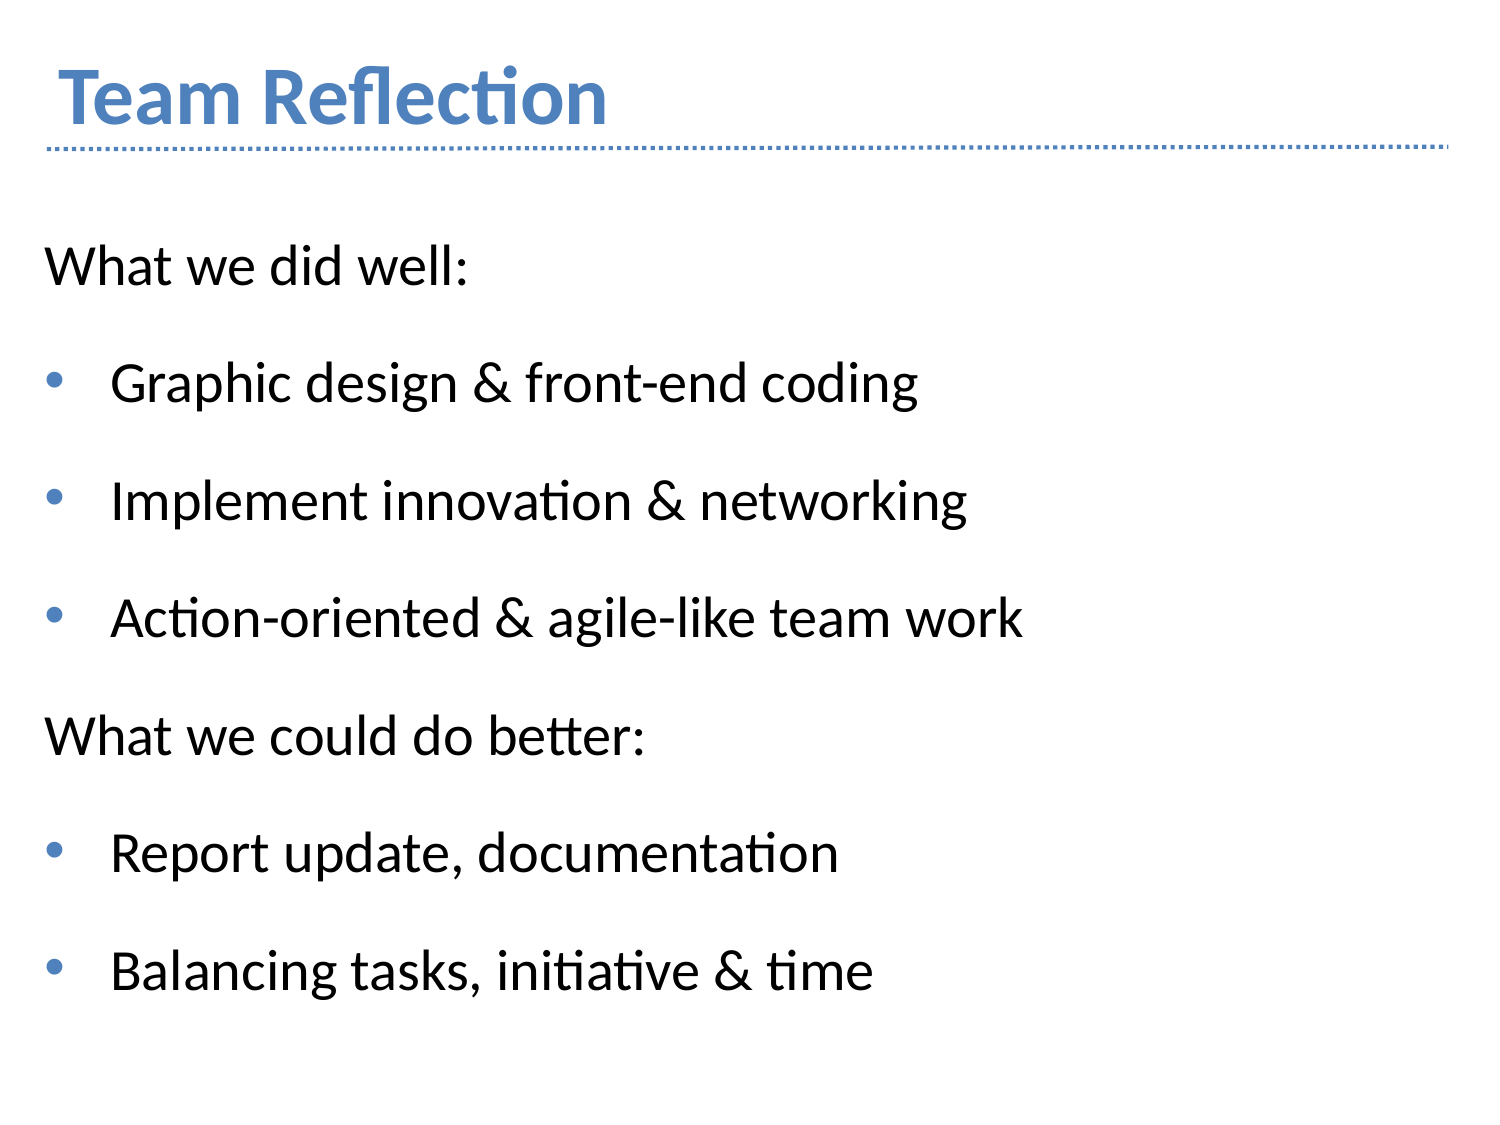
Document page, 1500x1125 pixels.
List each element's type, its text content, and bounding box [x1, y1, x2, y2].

text_box Team Reflection [58, 41, 1442, 136]
text_box What we did well: Graphic design & front-end coding Implement innovation & networking Action-oriented & agile-like team work What we could do better: Report update, documentation Balancing tasks, initiative & time [29, 184, 1500, 1080]
